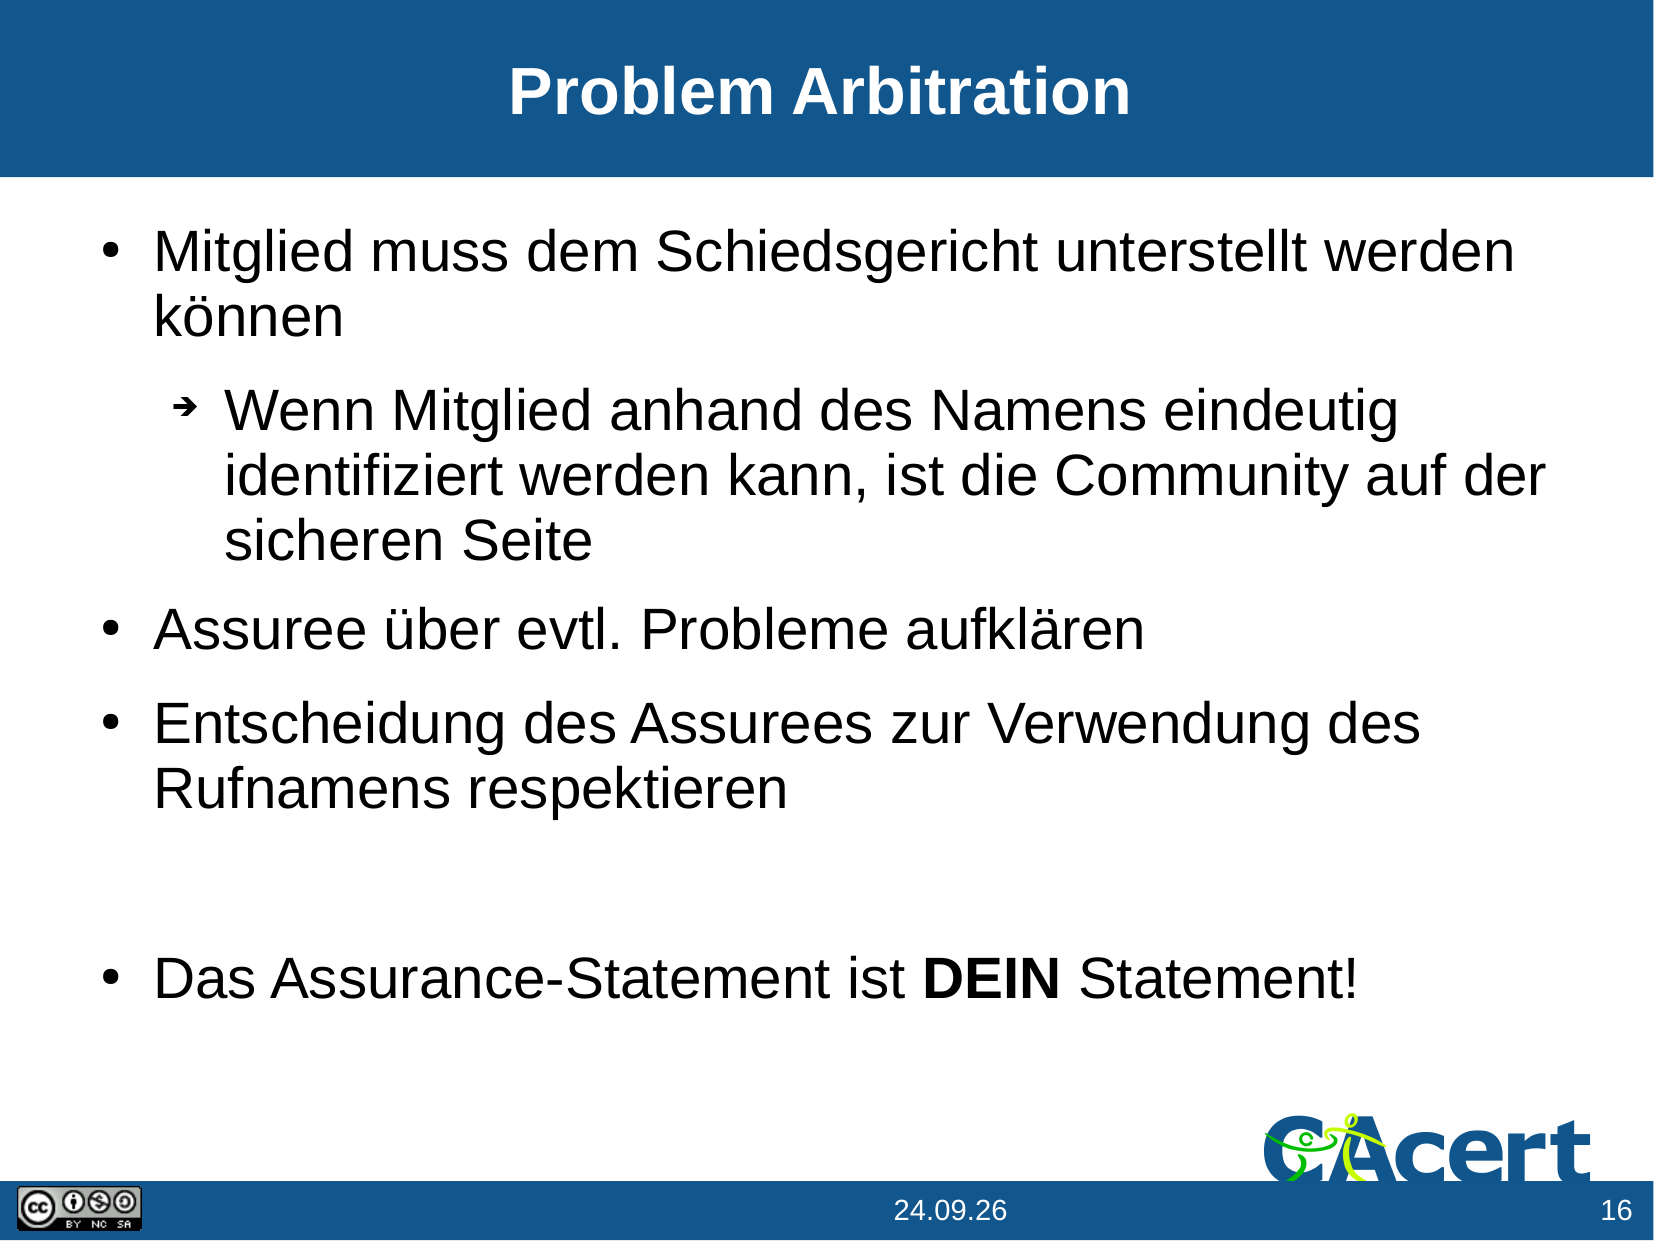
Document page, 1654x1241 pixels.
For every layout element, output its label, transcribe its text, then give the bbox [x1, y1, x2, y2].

picture [17, 1186, 142, 1231]
list Mitglied muss dem Schiedsgericht unterstellt werden können Wenn Mitglied anhand des Namens eindeutig identifiziert werden kann, ist die Community auf der sicheren Seite Assuree über evtl. Probleme aufklären Entscheidung des Assurees zur Verwendung des Rufnamens respektieren Das Assurance-Statement ist DEIN Statement! [82, 218, 1571, 1091]
title Problem Arbitration [76, 17, 1565, 166]
picture [1263, 1112, 1591, 1181]
